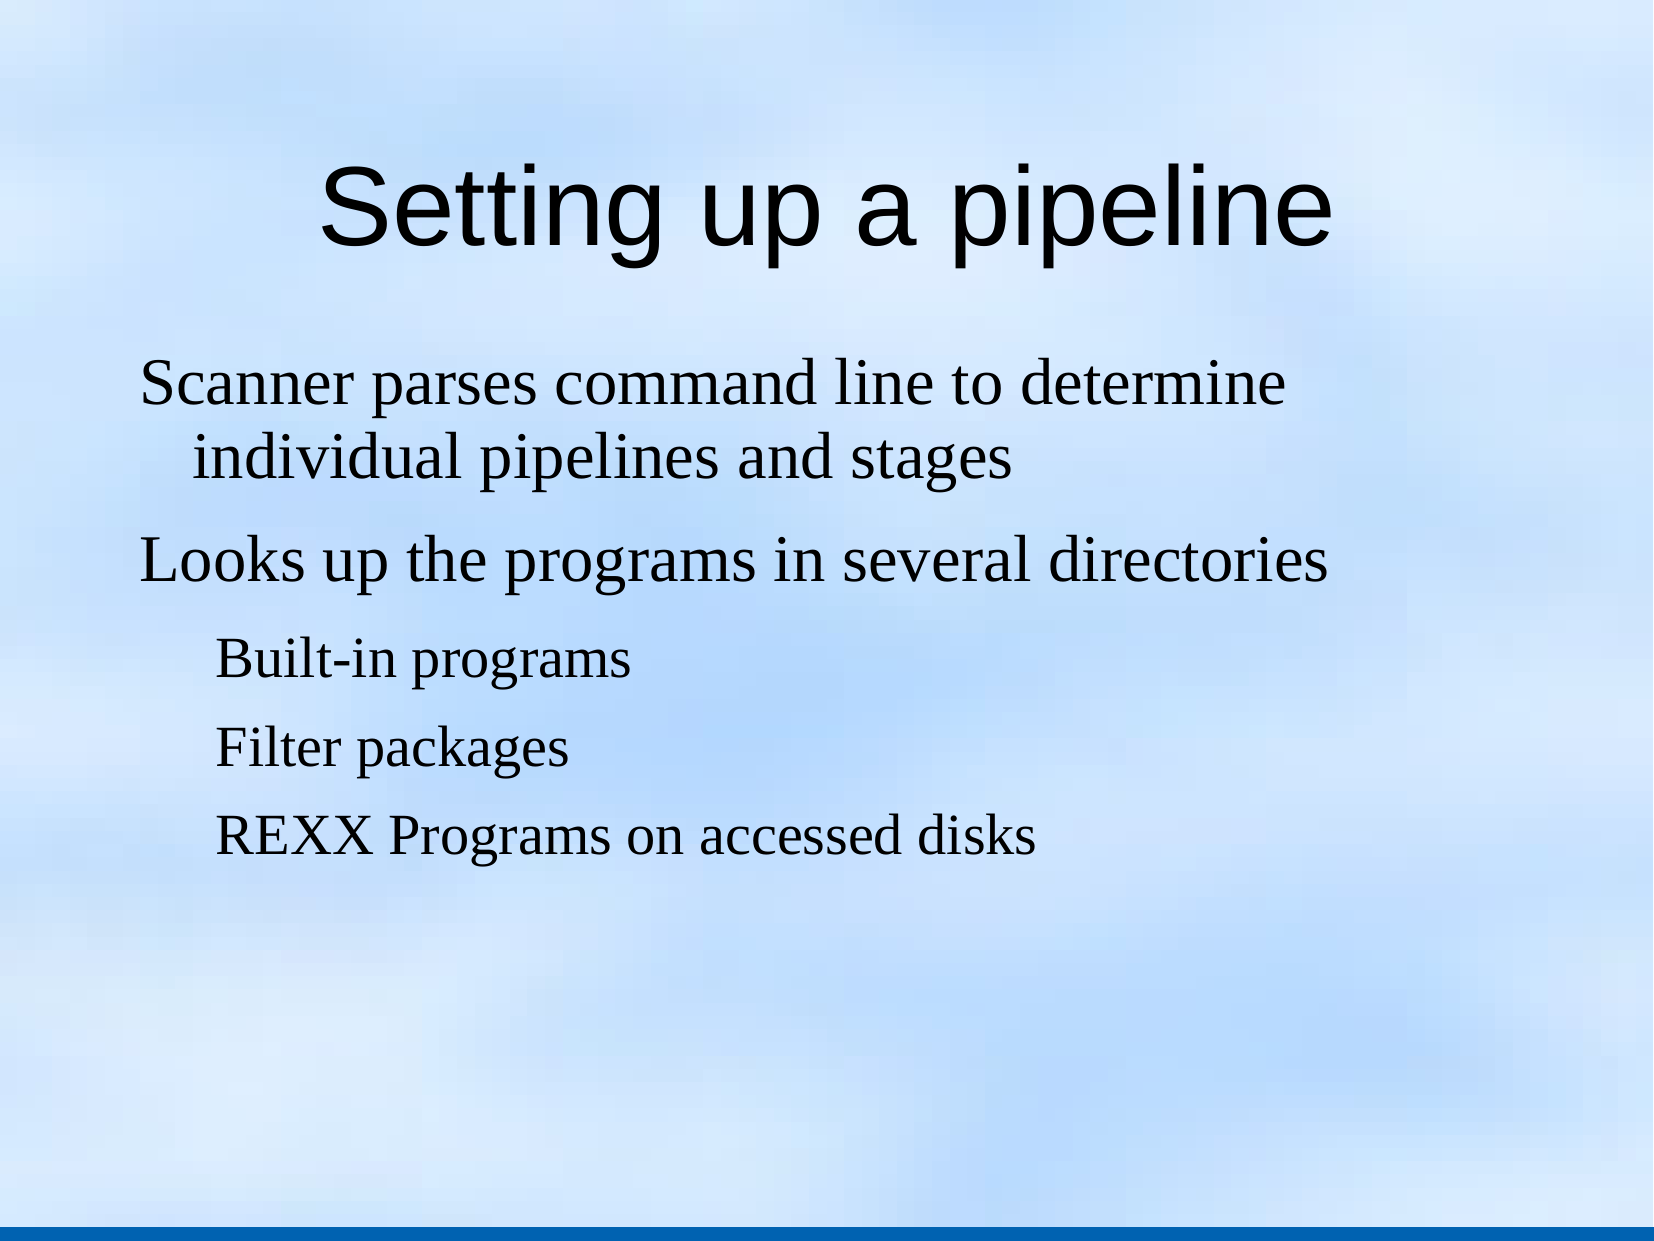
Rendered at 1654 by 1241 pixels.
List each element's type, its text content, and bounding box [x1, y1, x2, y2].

list Scanner parses command line to determine individual pipelines and stages Looks up the programs in several directories Built-in programs Filter packages REXX Programs on accessed disks [121, 344, 1533, 1127]
picture [0, 0, 1654, 1227]
title Setting up a pipeline [121, 102, 1533, 311]
